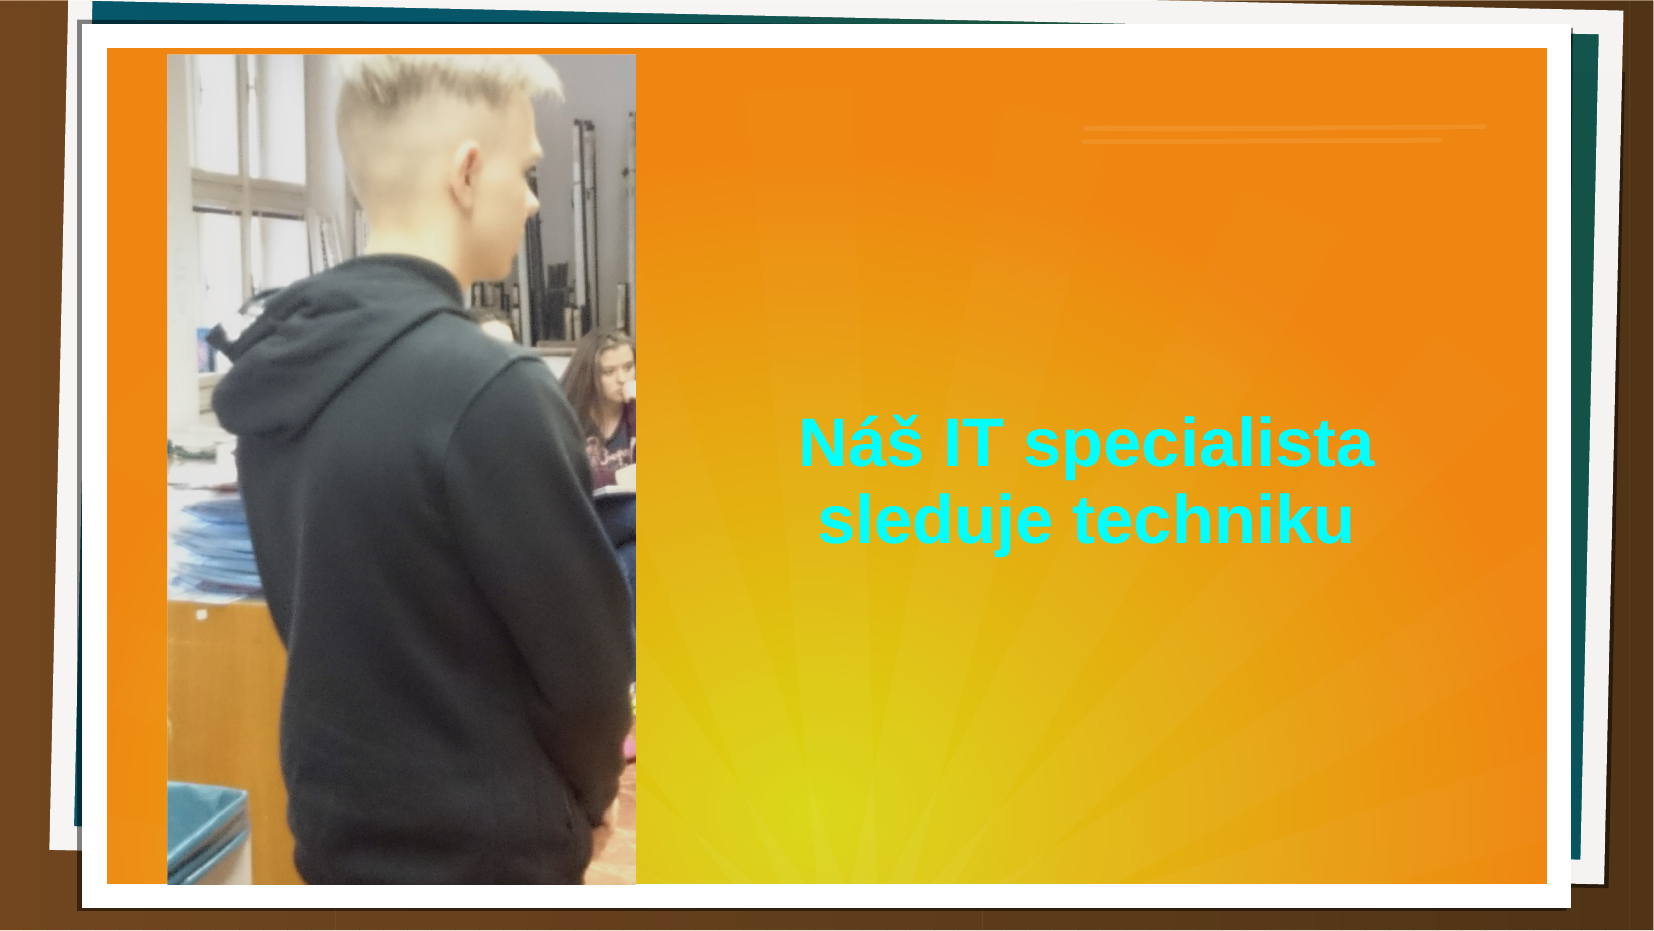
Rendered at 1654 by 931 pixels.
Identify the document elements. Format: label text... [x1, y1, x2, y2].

picture [167, 54, 636, 885]
title Náš IT specialista sleduje techniku [696, 206, 1477, 756]
